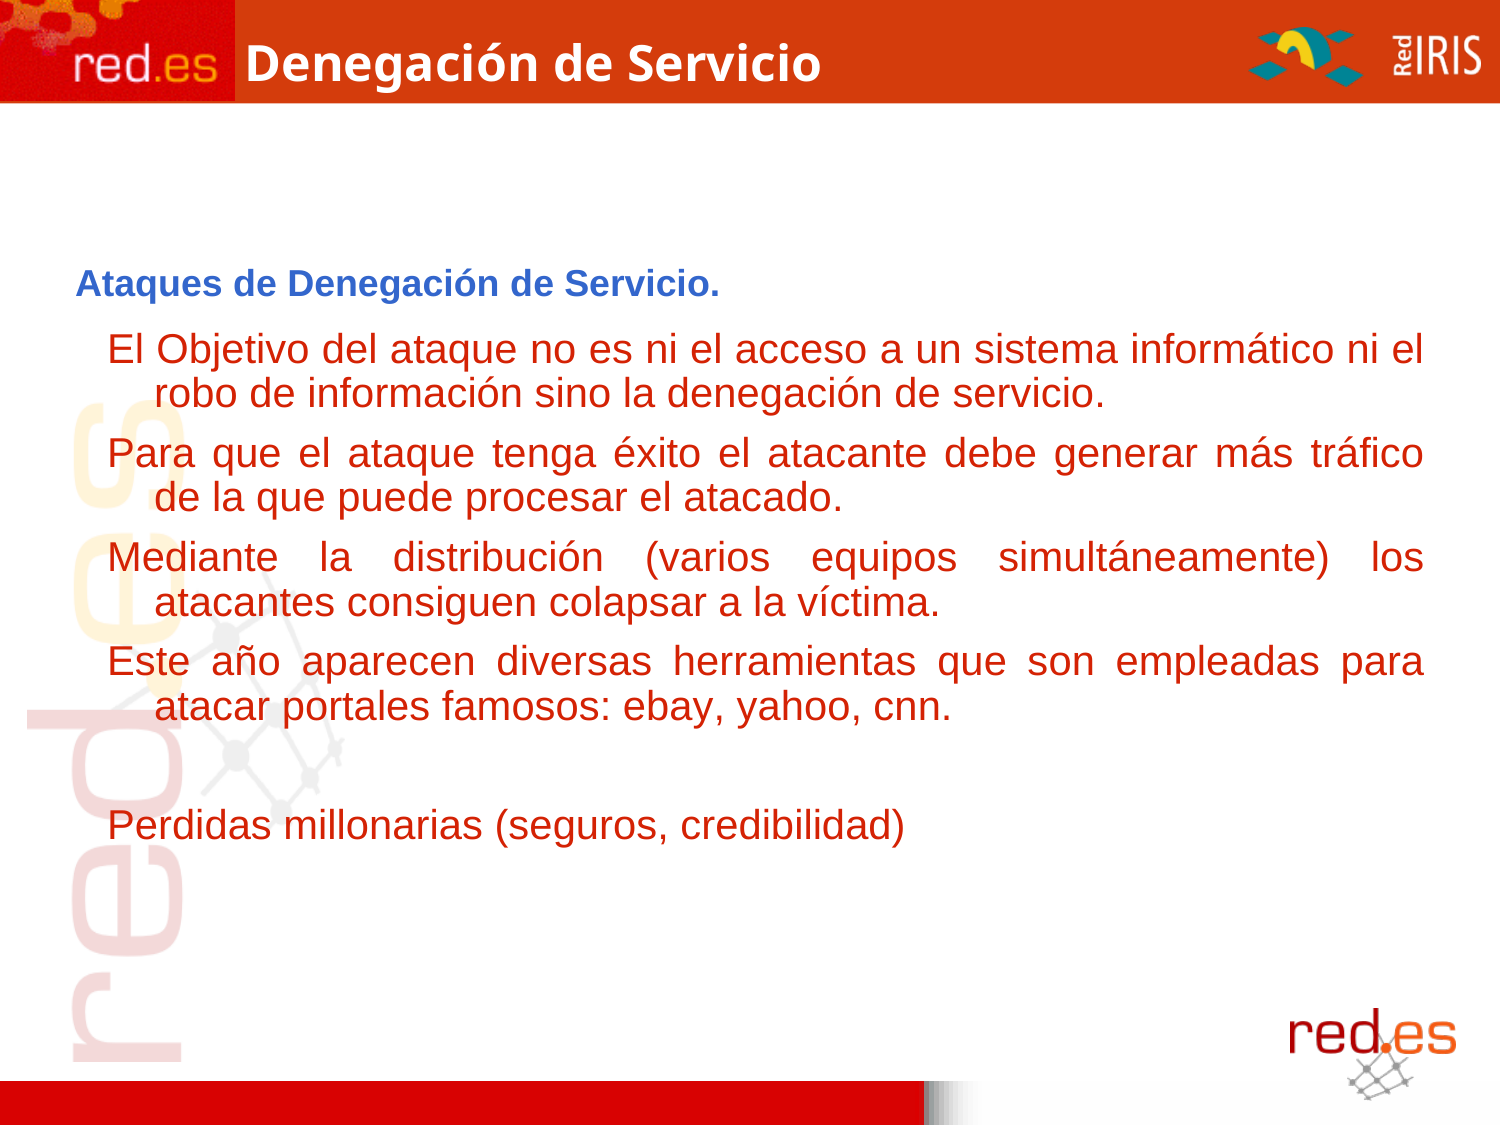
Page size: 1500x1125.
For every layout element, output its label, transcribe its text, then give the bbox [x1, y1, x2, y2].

picture [1412, 27, 1481, 87]
picture [27, 400, 345, 1062]
list Ataques de Denegación de Servicio. El Objetivo del ataque no es ni el acceso a un sistema informático ni el robo de información sino la denegación de servicio. Para que el ataque tenga éxito el atacante debe generar más tráfico de la que puede procesar el atacado. Mediante la distribución (varios equipos simultáneamente) los atacantes consiguen colapsar a la víctima. Este año aparecen diversas herramientas que son empleadas para atacar portales famosos: ebay, yahoo, cnn. Perdidas millonarias (seguros, credibilidad) [75, 262, 1426, 1005]
picture [0, 0, 235, 101]
title Denegación de Servicio [244, 0, 1412, 128]
picture [0, 1008, 1500, 1125]
